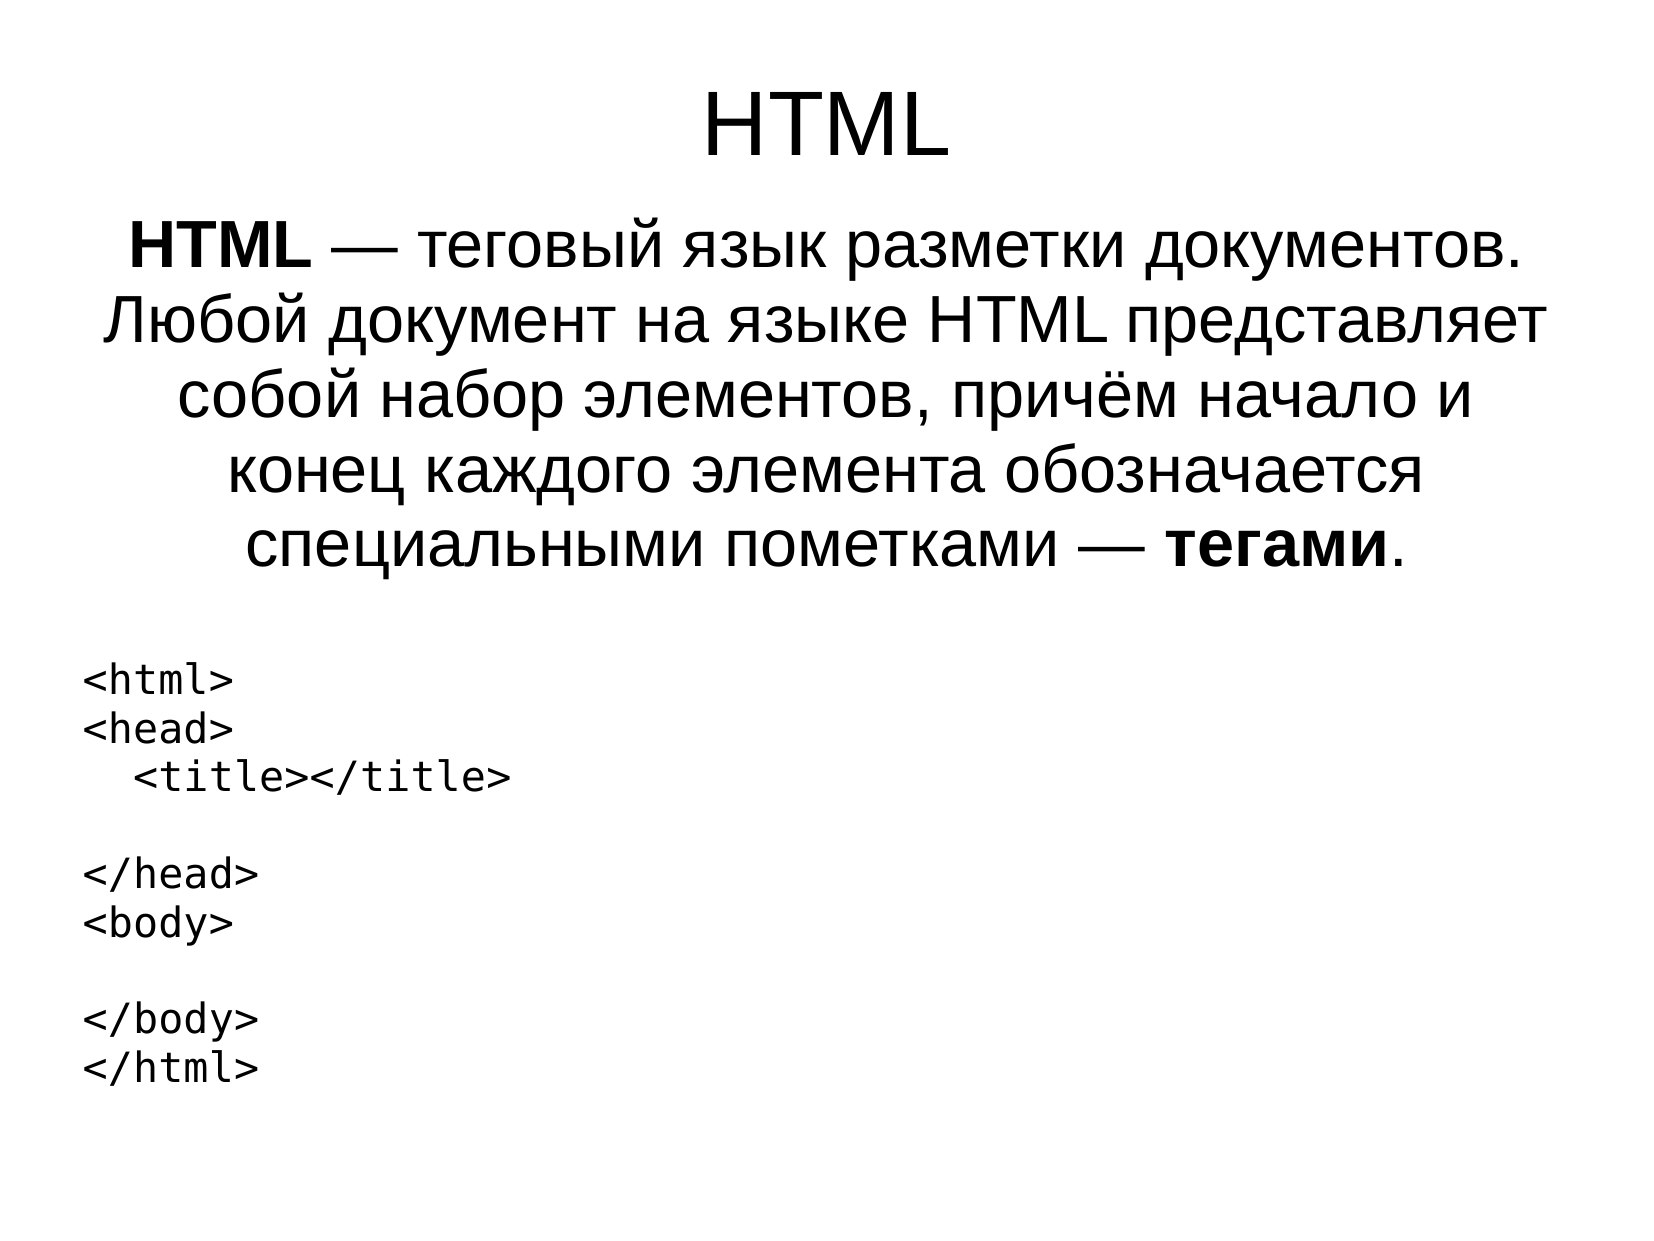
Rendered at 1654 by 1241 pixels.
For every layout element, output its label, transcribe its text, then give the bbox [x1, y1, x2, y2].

subtitle HTML — теговый язык разметки документов. Любой документ на языке HTML представляет собой набор элементов, причём начало и конец каждого элемента обозначается специальными пометками — тегами. <html> <head> <title></title> </head> <body> </body> </html> [82, 207, 1571, 1093]
title HTML [82, 19, 1571, 207]
